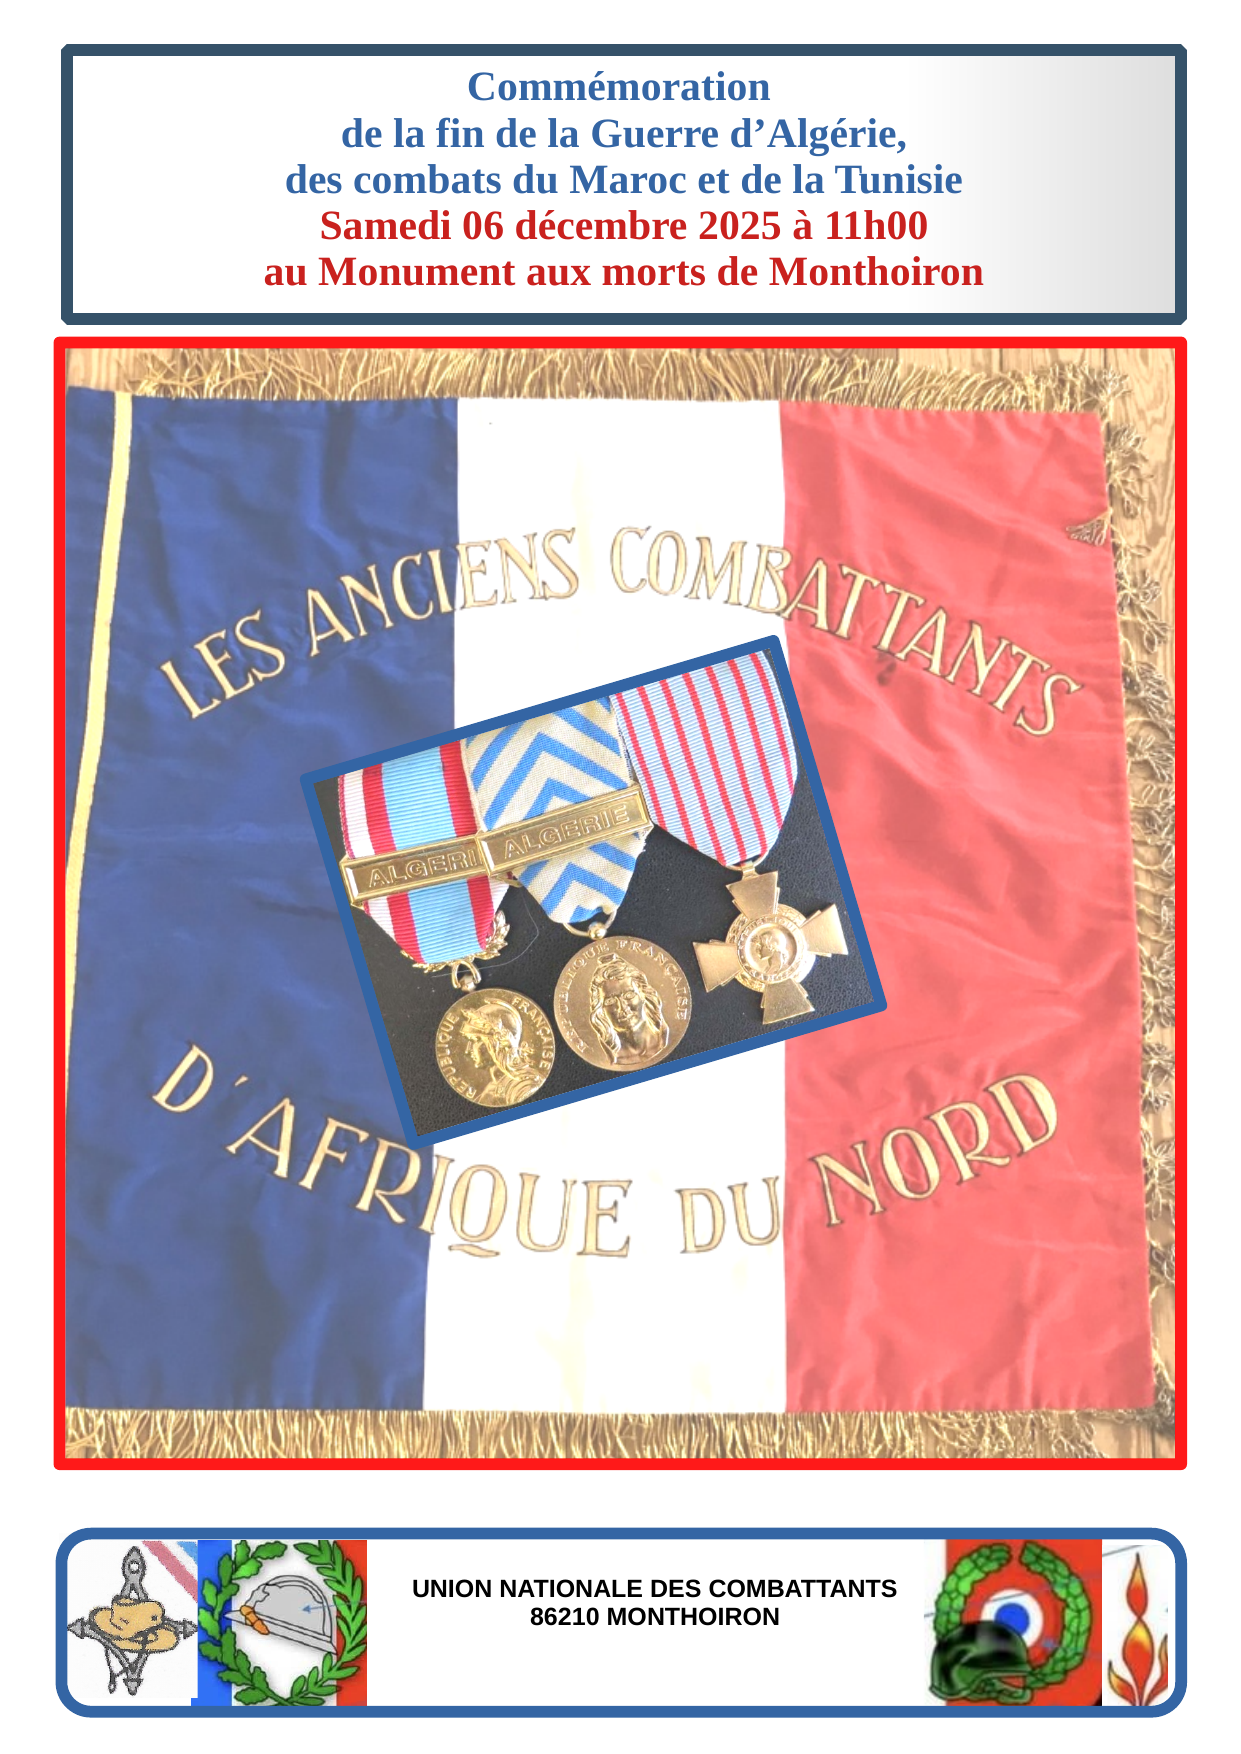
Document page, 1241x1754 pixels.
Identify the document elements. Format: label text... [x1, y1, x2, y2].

text_box Commémoration de la fin de la Guerre d’Algérie, des combats du Maroc et de la Tunisie Samedi 06 décembre 2025 à 11h00 au Monument aux morts de Monthoiron [67, 50, 1182, 319]
picture [59, 1533, 70, 1546]
picture [65, 348, 1176, 1459]
text_box UNION NATIONALE DES COMBATTANTS 86210 MONTHOIRON [360, 1566, 951, 1722]
picture [923, 1540, 1168, 1705]
picture [68, 1540, 367, 1705]
